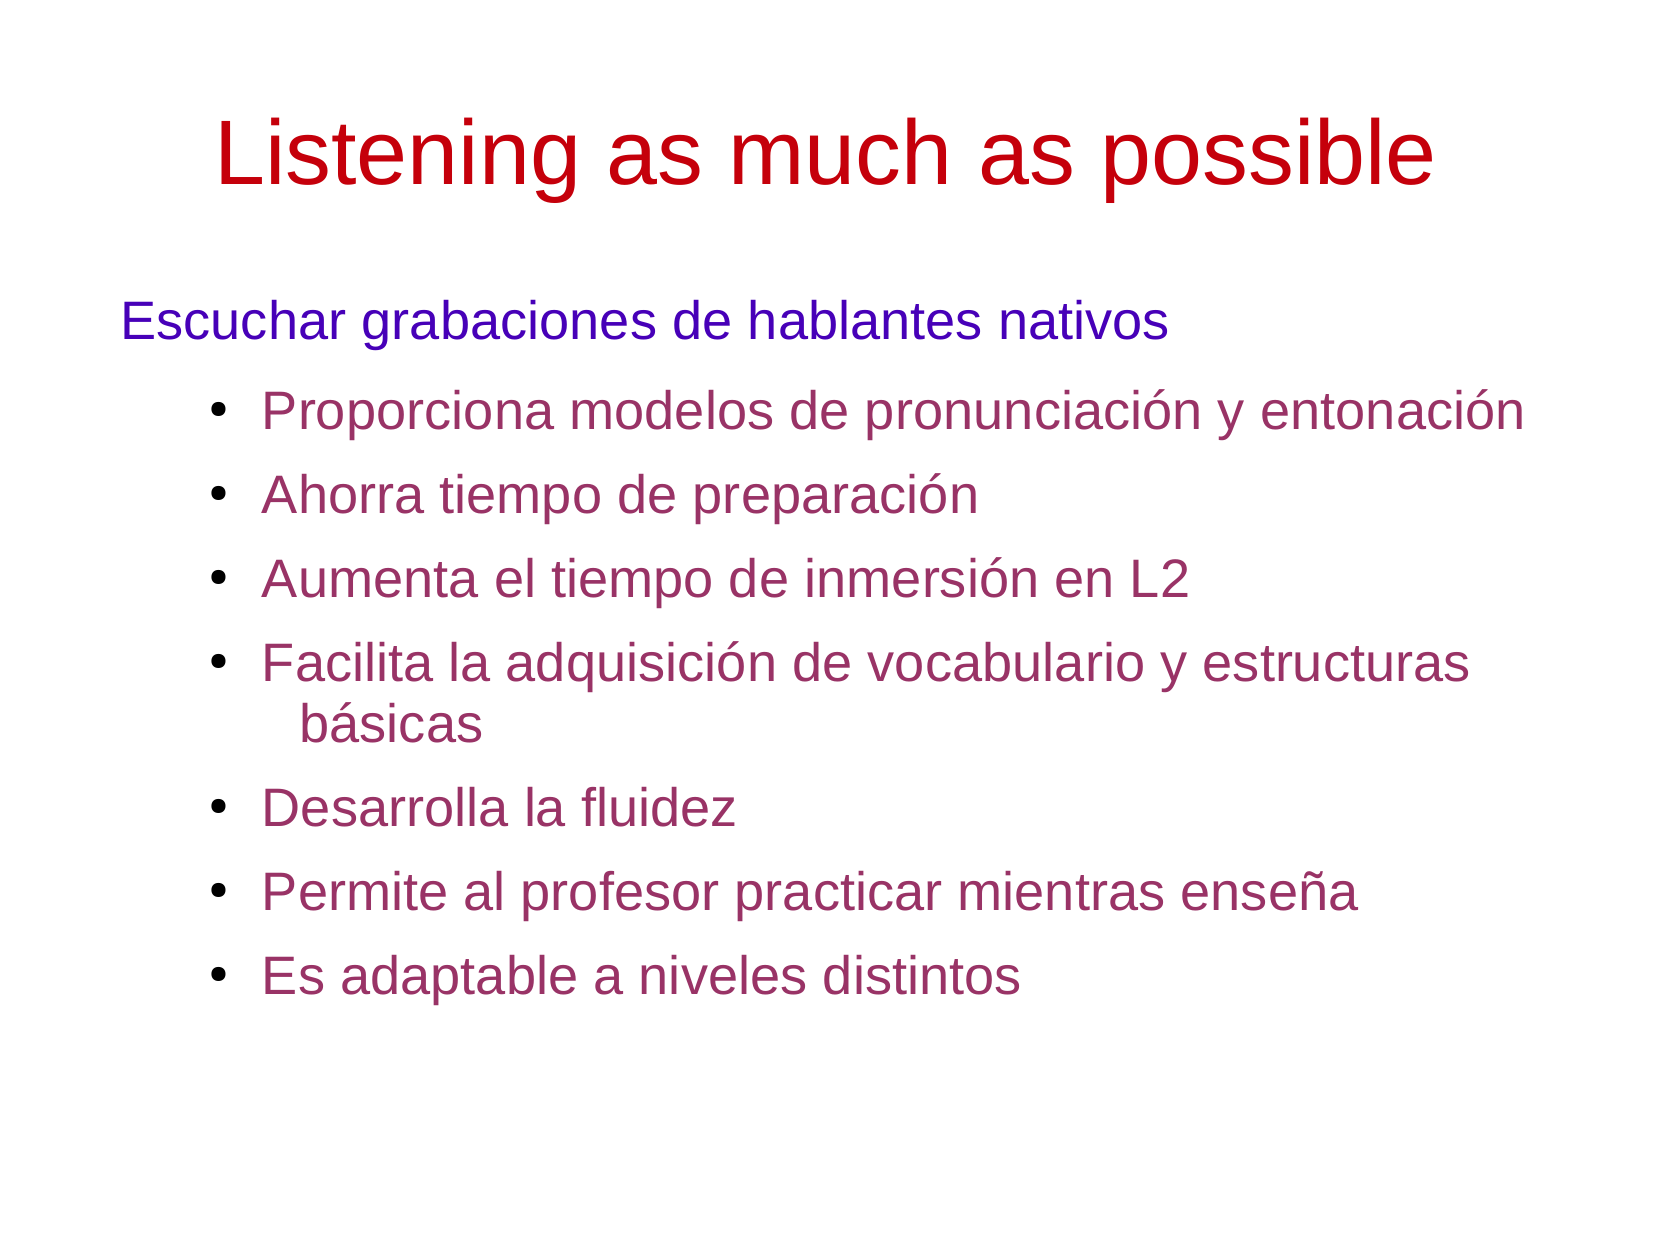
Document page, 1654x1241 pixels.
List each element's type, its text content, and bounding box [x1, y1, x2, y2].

list Escuchar grabaciones de hablantes nativos Proporciona modelos de pronunciación y entonación Ahorra tiempo de preparación Aumenta el tiempo de inmersión en L2 Facilita la adquisición de vocabulario y estructuras básicas Desarrolla la fluidez Permite al profesor practicar mientras enseña Es adaptable a niveles distintos [82, 290, 1571, 1094]
title Listening as much as possible [82, 56, 1571, 250]
